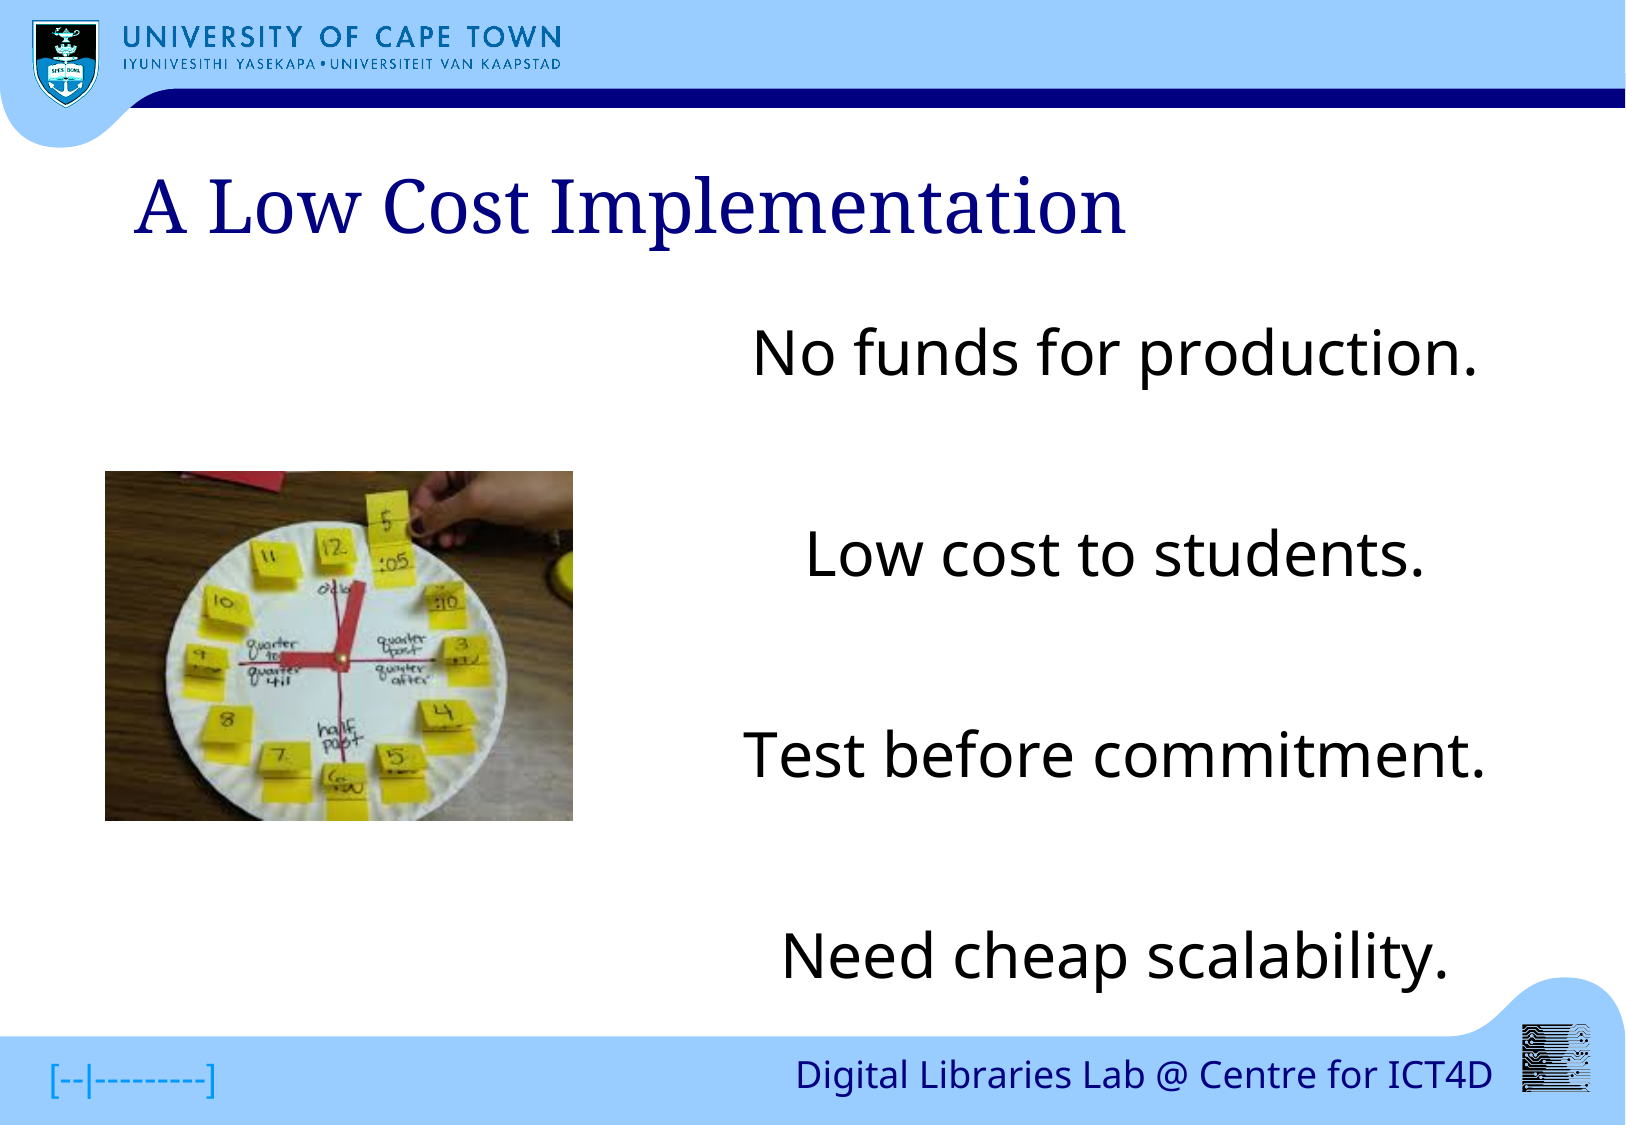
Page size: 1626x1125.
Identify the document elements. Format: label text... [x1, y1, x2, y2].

text_box [--|---------] [34, 1046, 663, 1112]
picture [120, 23, 563, 71]
title A Low Cost Implementation [134, 140, 1571, 268]
subtitle No funds for production. Low cost to students. Test before commitment. Need cheap scalability. [710, 343, 1521, 1063]
picture [1522, 1024, 1591, 1092]
picture [32, 20, 100, 109]
picture [105, 471, 573, 821]
